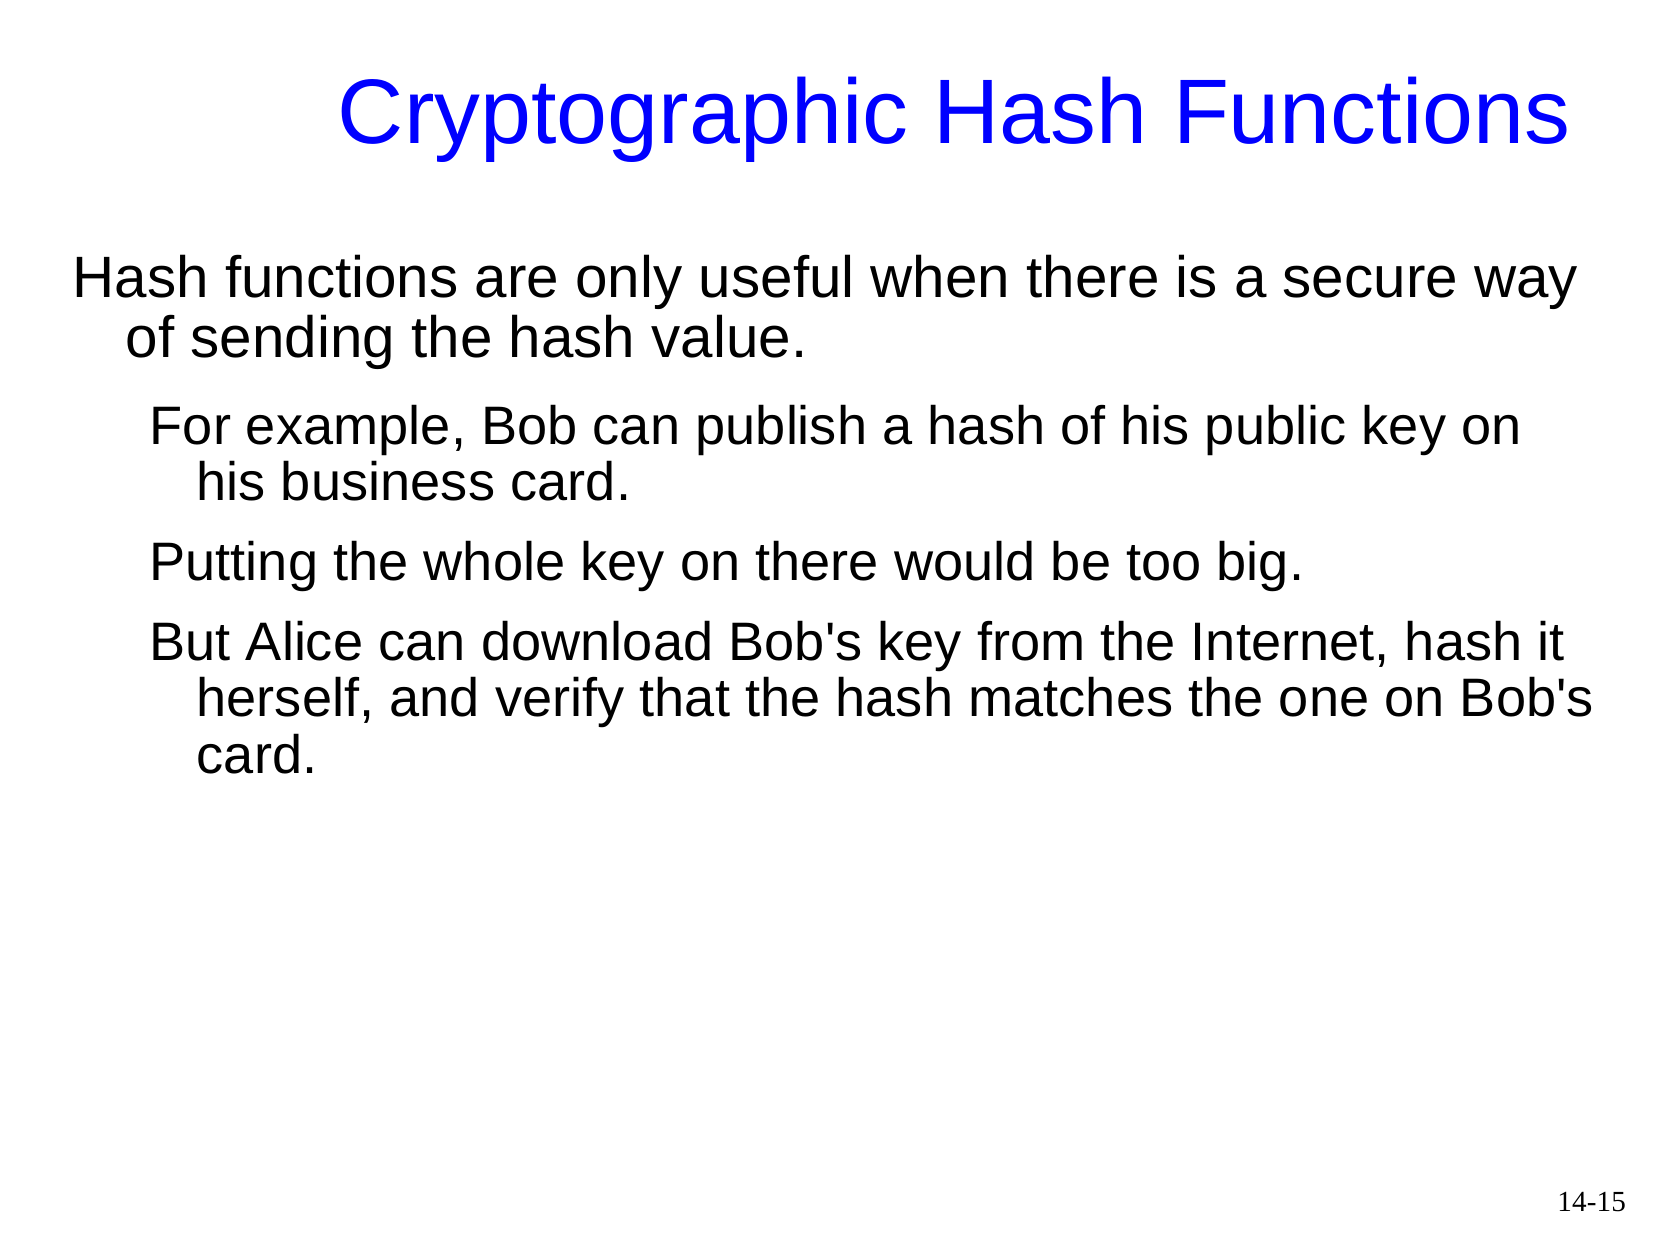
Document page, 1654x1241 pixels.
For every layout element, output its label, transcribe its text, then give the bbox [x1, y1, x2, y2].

title Cryptographic Hash Functions [84, 11, 1573, 219]
list Hash functions are only useful when there is a secure way of sending the hash value. For example, Bob can publish a hash of his public key on his business card. Putting the whole key on there would be too big. But Alice can download Bob's key from the Internet, hash it herself, and verify that the hash matches the one on Bob's card. [55, 248, 1607, 1031]
